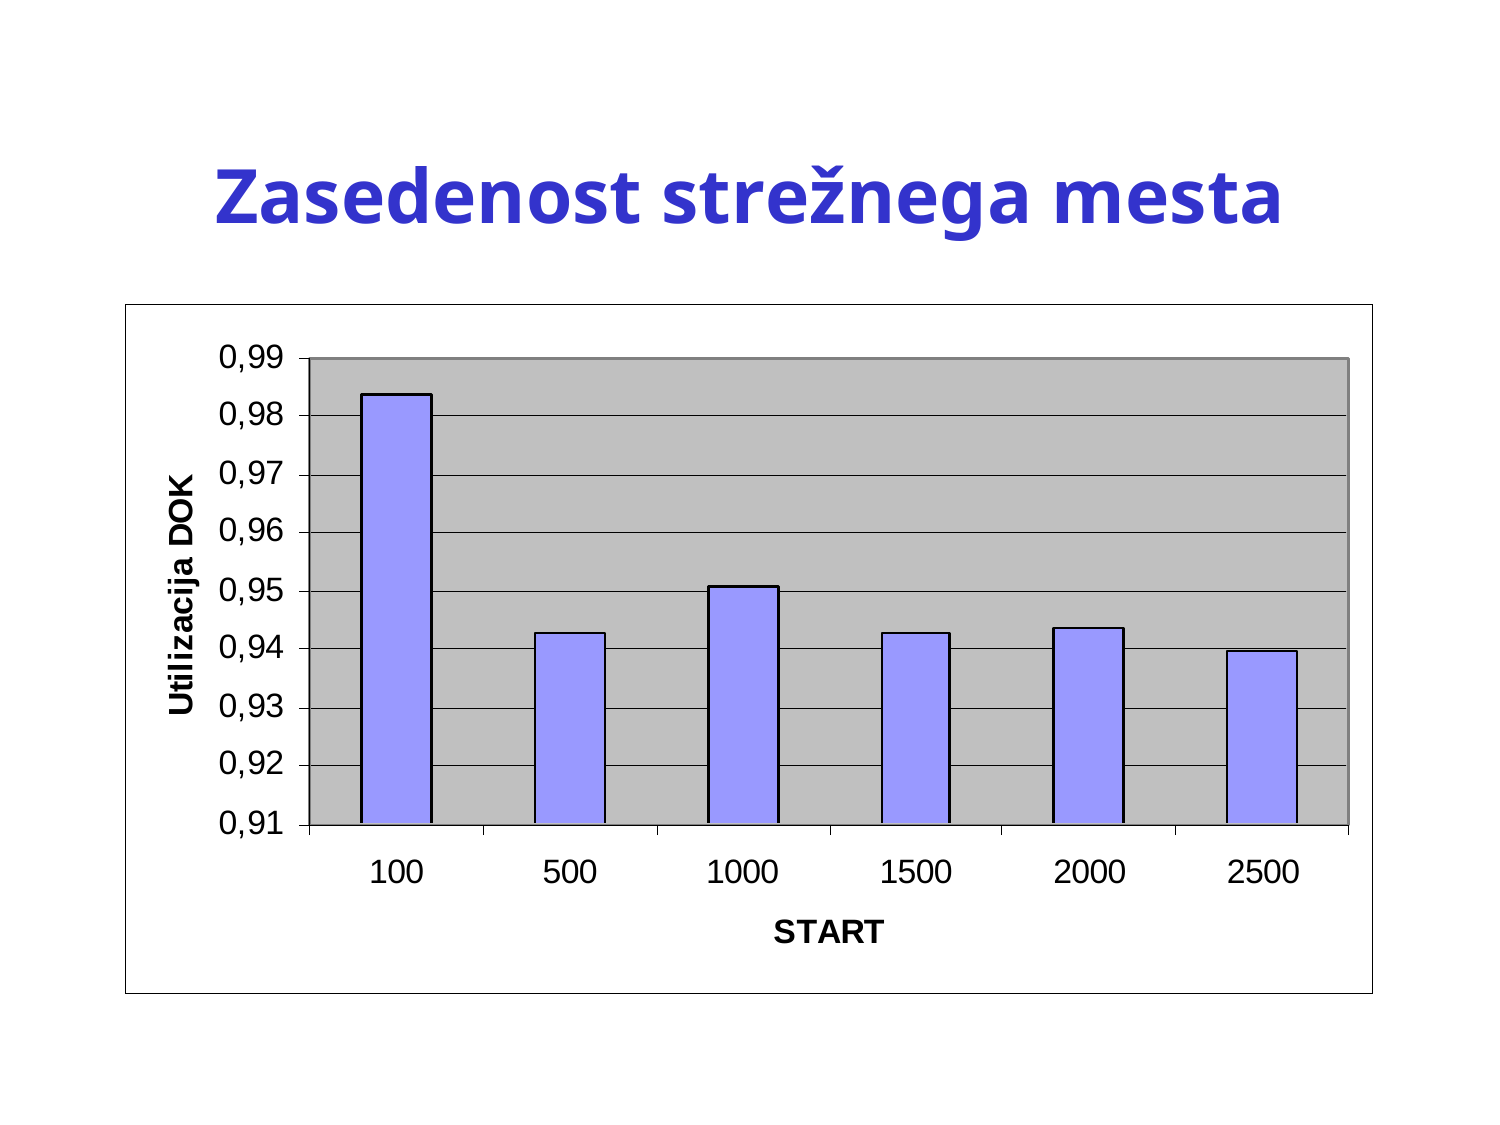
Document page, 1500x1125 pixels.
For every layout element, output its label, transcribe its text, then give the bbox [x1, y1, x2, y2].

title Zasedenost strežnega mesta [112, 99, 1388, 288]
chart [112, 290, 1388, 1007]
